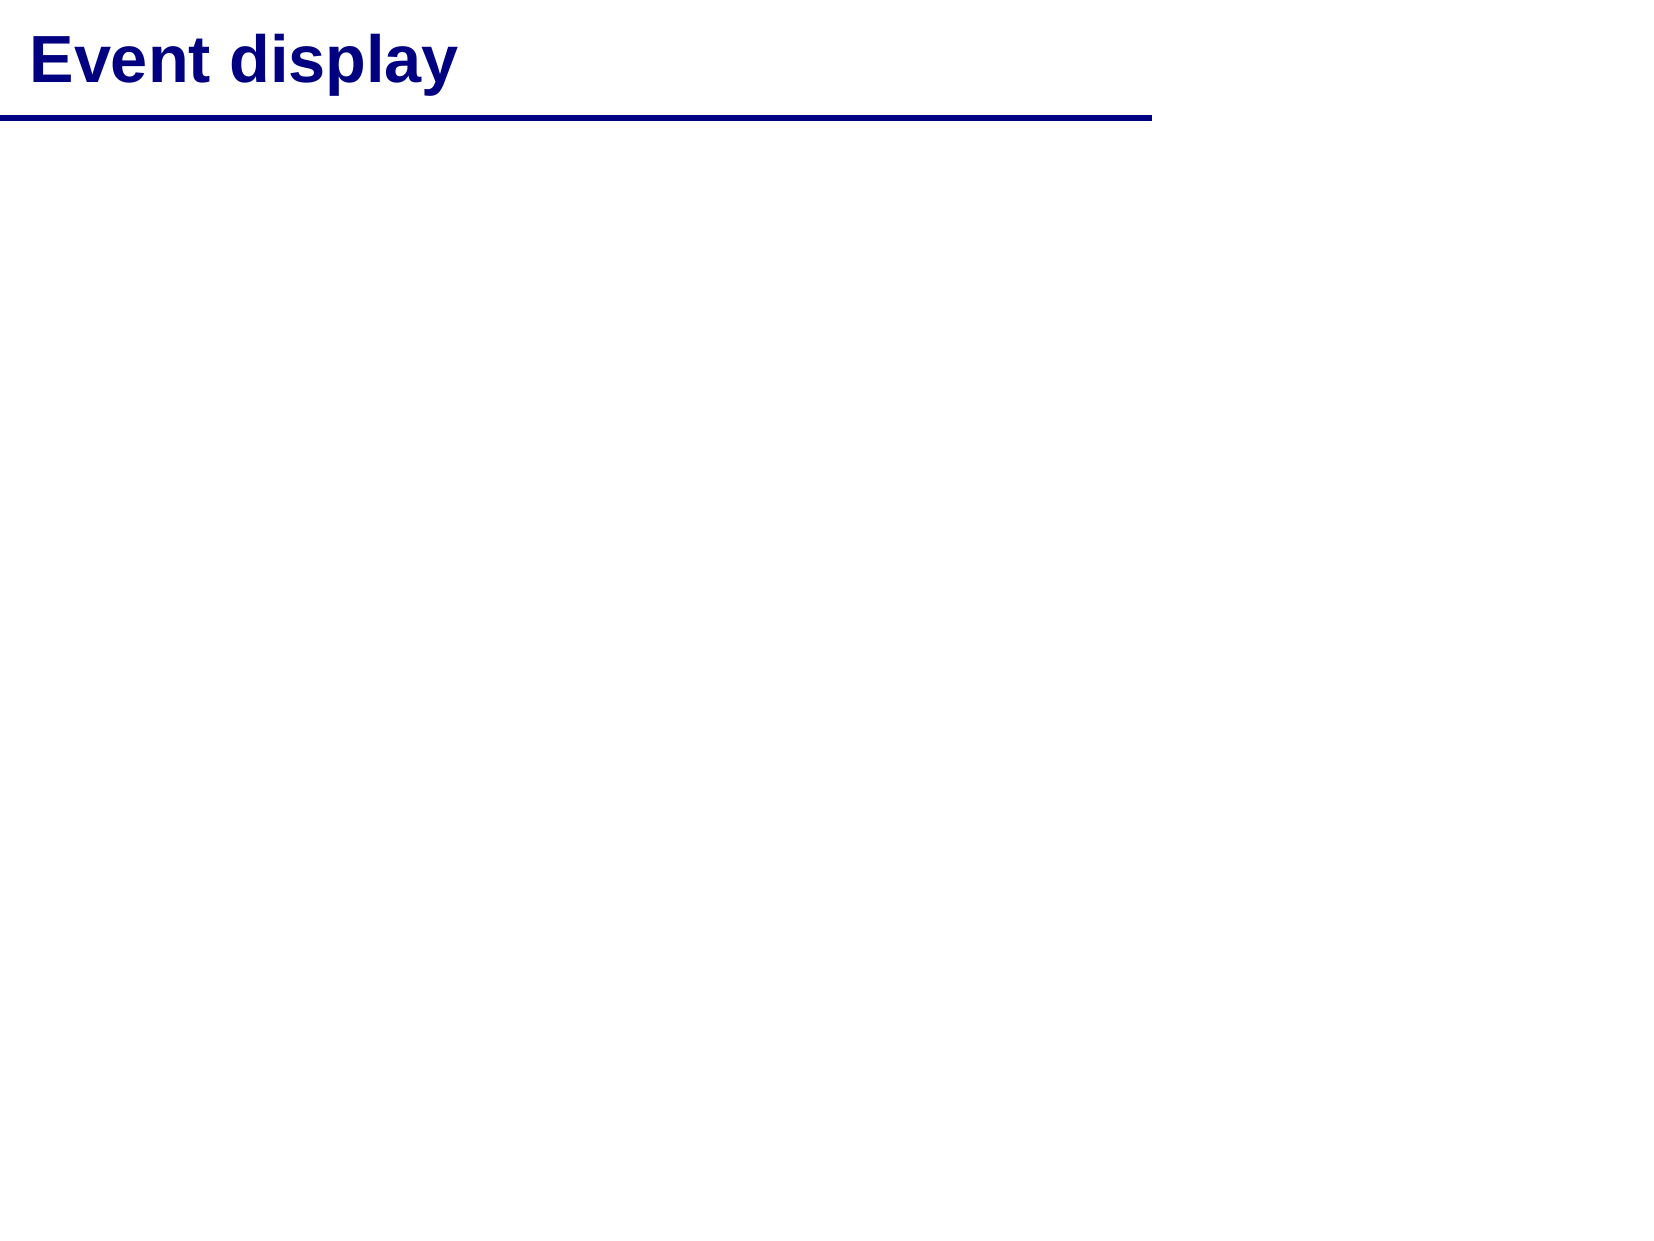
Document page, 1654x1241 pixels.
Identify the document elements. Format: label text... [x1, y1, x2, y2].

title Event display [29, 0, 1625, 119]
